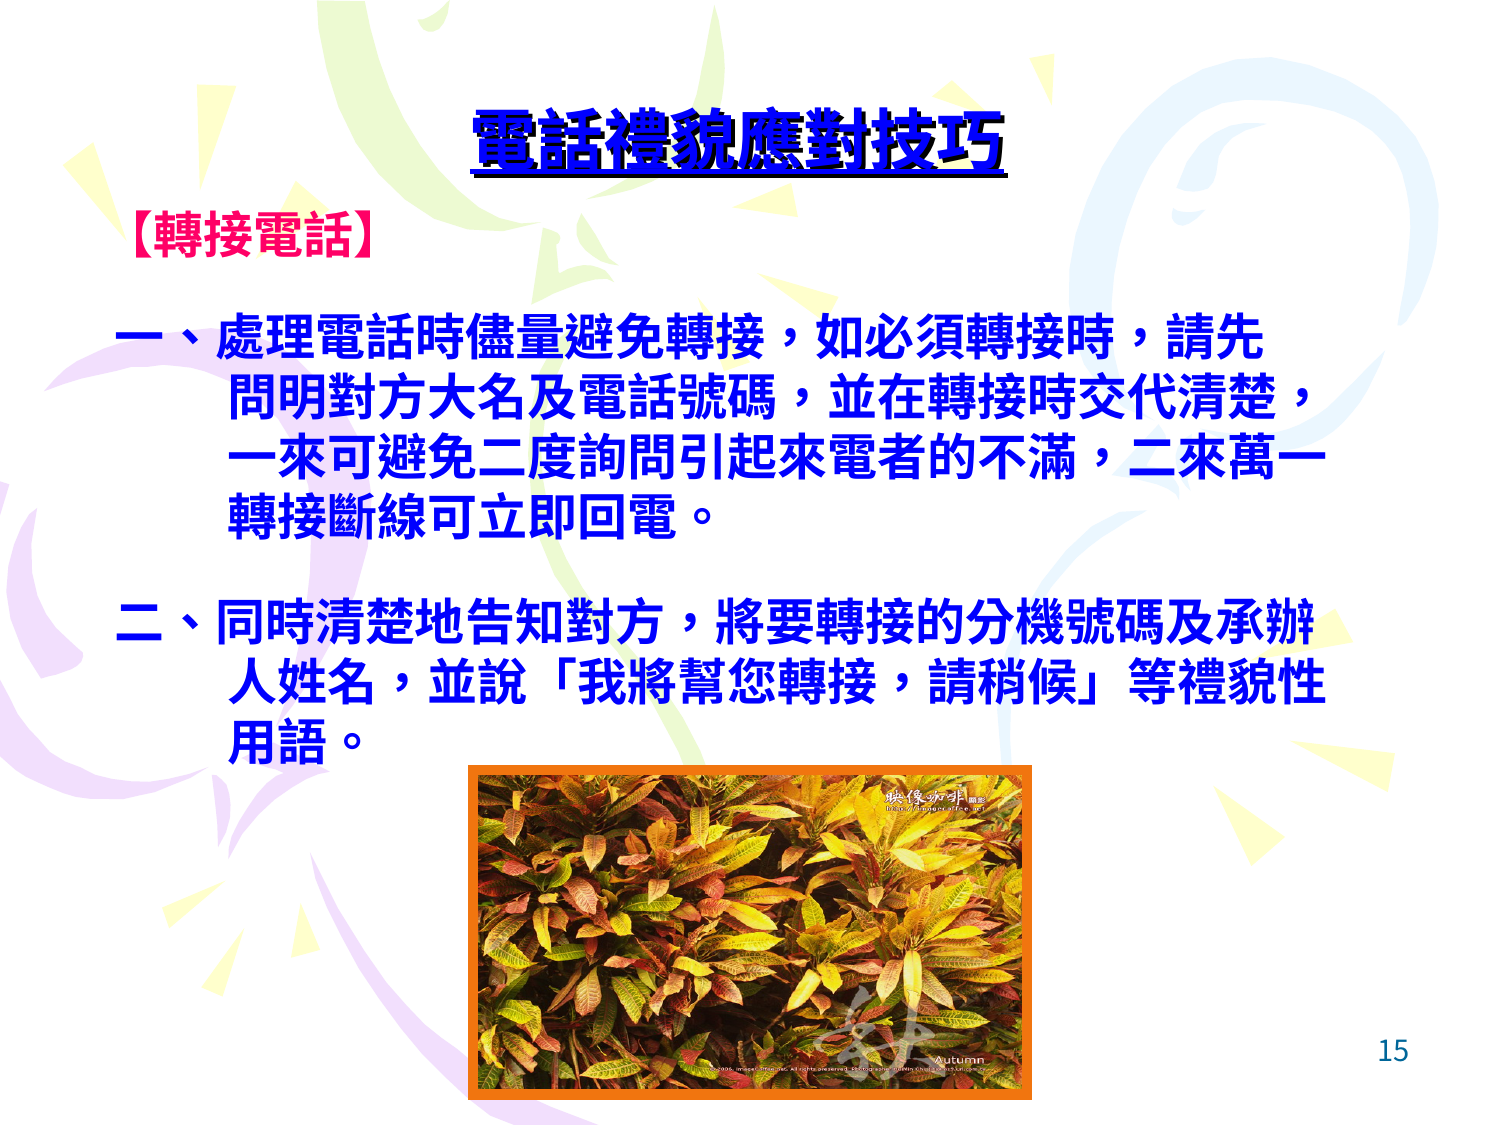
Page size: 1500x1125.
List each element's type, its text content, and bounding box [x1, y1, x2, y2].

picture [478, 774, 1022, 1090]
text_box 一、處理電話時儘量避免轉接，如必須轉接時，請先 問明對方大名及電話號碼，並在轉接時交代清楚， 一來可避免二度詢問引起來電者的不滿，二來萬一 轉接斷線可立即回電。 二、同時清楚地告知對方，將要轉接的分機號碼及承辦 人姓名，並說「我將幫您轉接，請稍候」等禮貌性 用語。 [100, 297, 1365, 779]
text_box 【轉接電話】 [88, 196, 444, 272]
text_box 電話禮貌應對技巧 [454, 90, 1019, 186]
